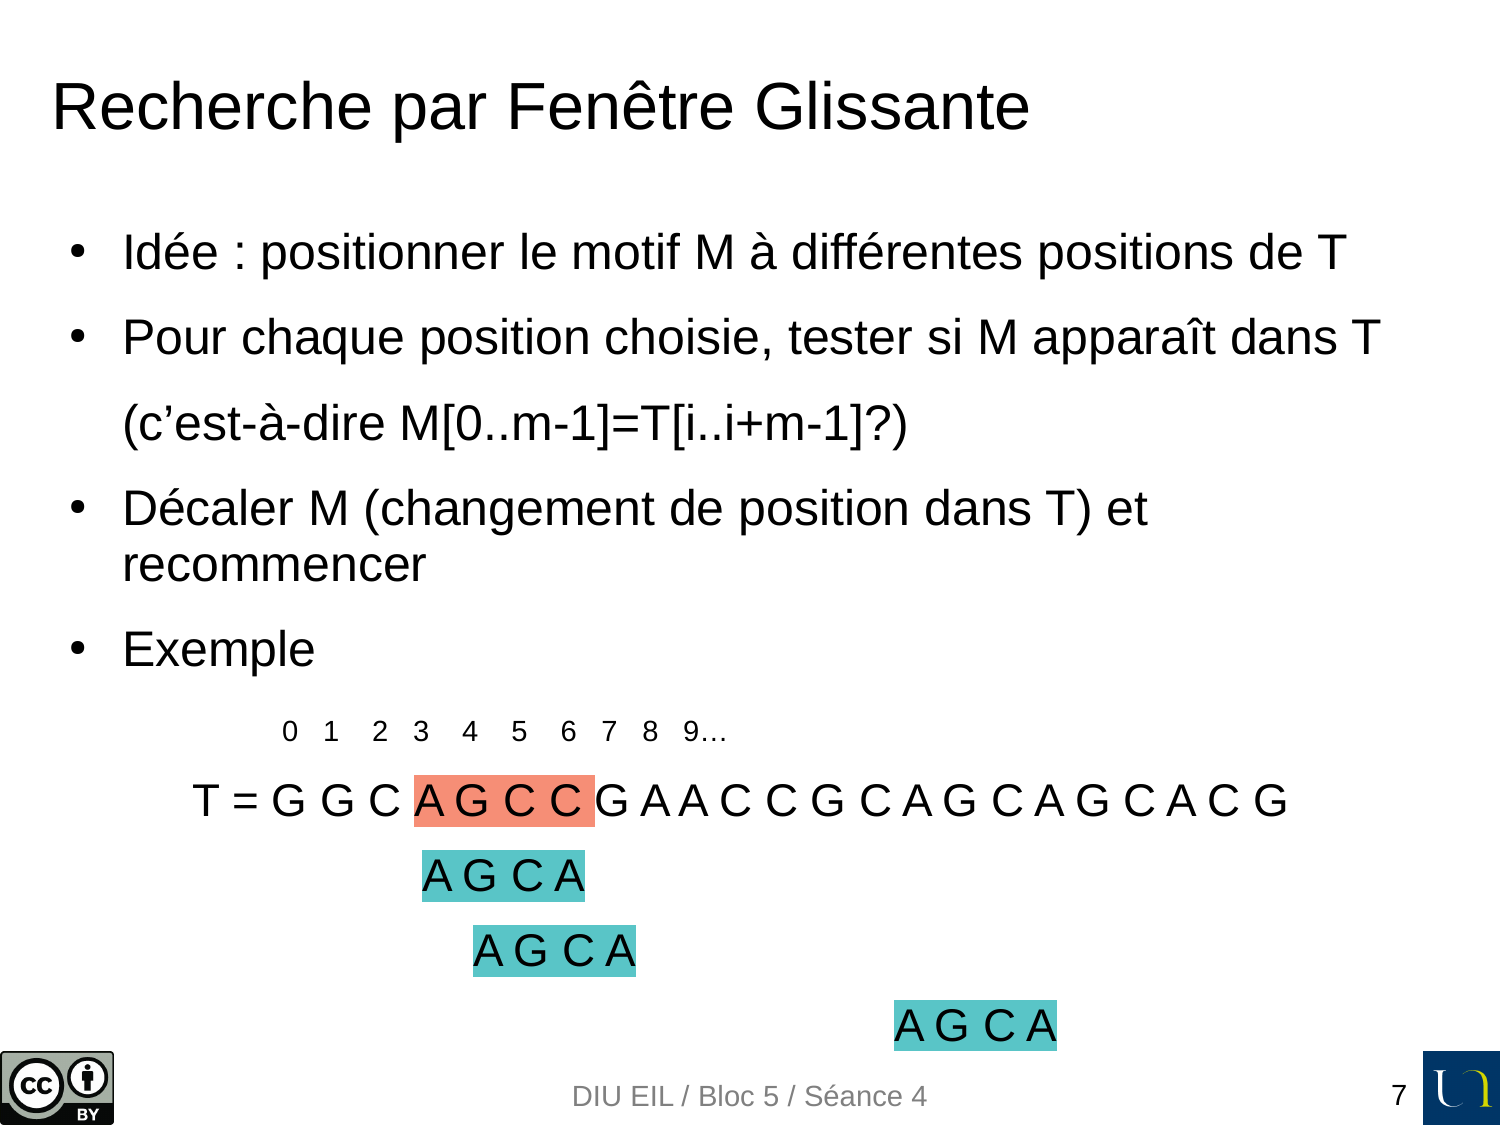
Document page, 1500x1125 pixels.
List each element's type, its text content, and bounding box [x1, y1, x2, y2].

title Recherche par Fenêtre Glissante [51, 44, 1449, 170]
picture [0, 1051, 114, 1125]
picture [1417, 1051, 1500, 1125]
list Idée : positionner le motif M à différentes positions de T Pour chaque position choisie, tester si M apparaît dans T (c’est-à-dire M[0..m-1]=T[i..i+m-1]?) Décaler M (changement de position dans T) et recommencer Exemple 0 1 2 3 4 5 6 7 8 9… T = G G C A G C C G A A C C G C A G C A G C A C G A G C A A G C A A G C A [51, 224, 1449, 1052]
